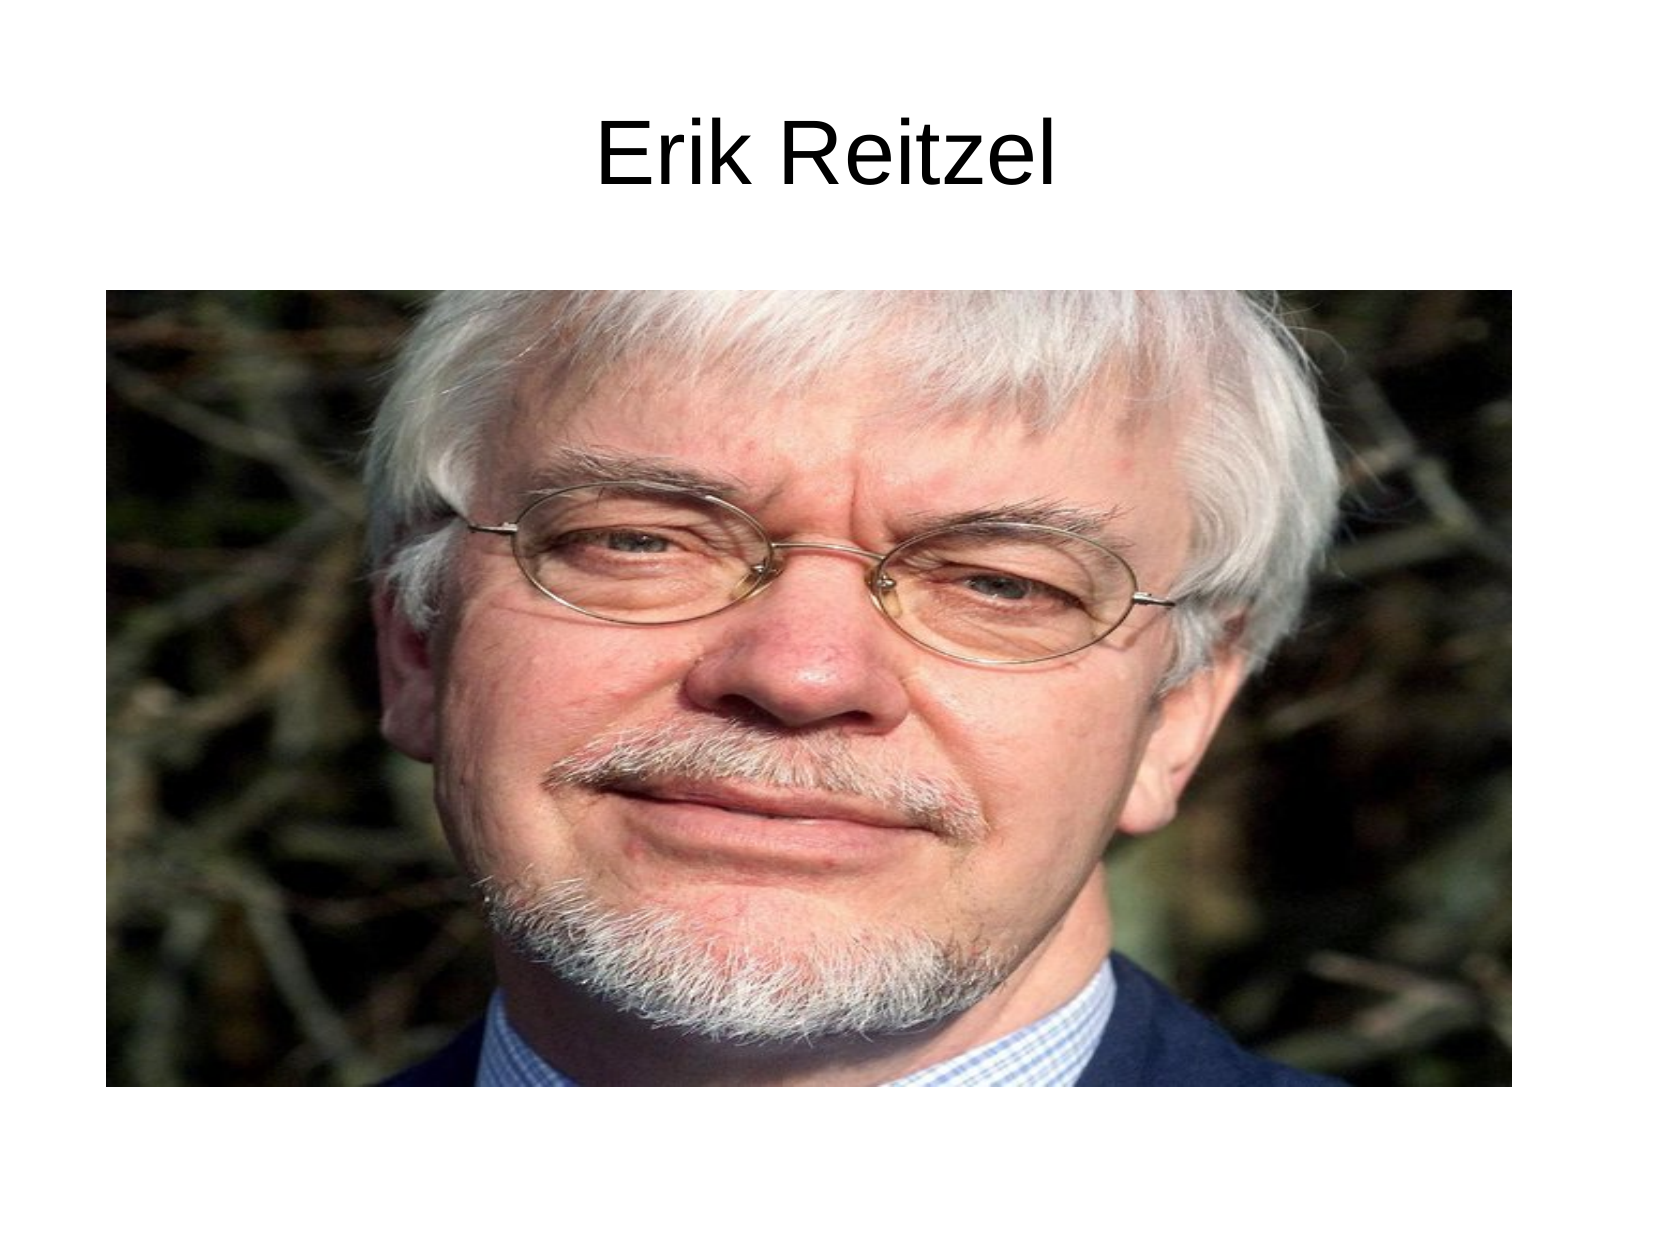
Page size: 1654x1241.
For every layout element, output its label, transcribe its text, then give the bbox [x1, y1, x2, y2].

picture [106, 290, 1512, 1087]
title Erik Reitzel [82, 49, 1571, 257]
